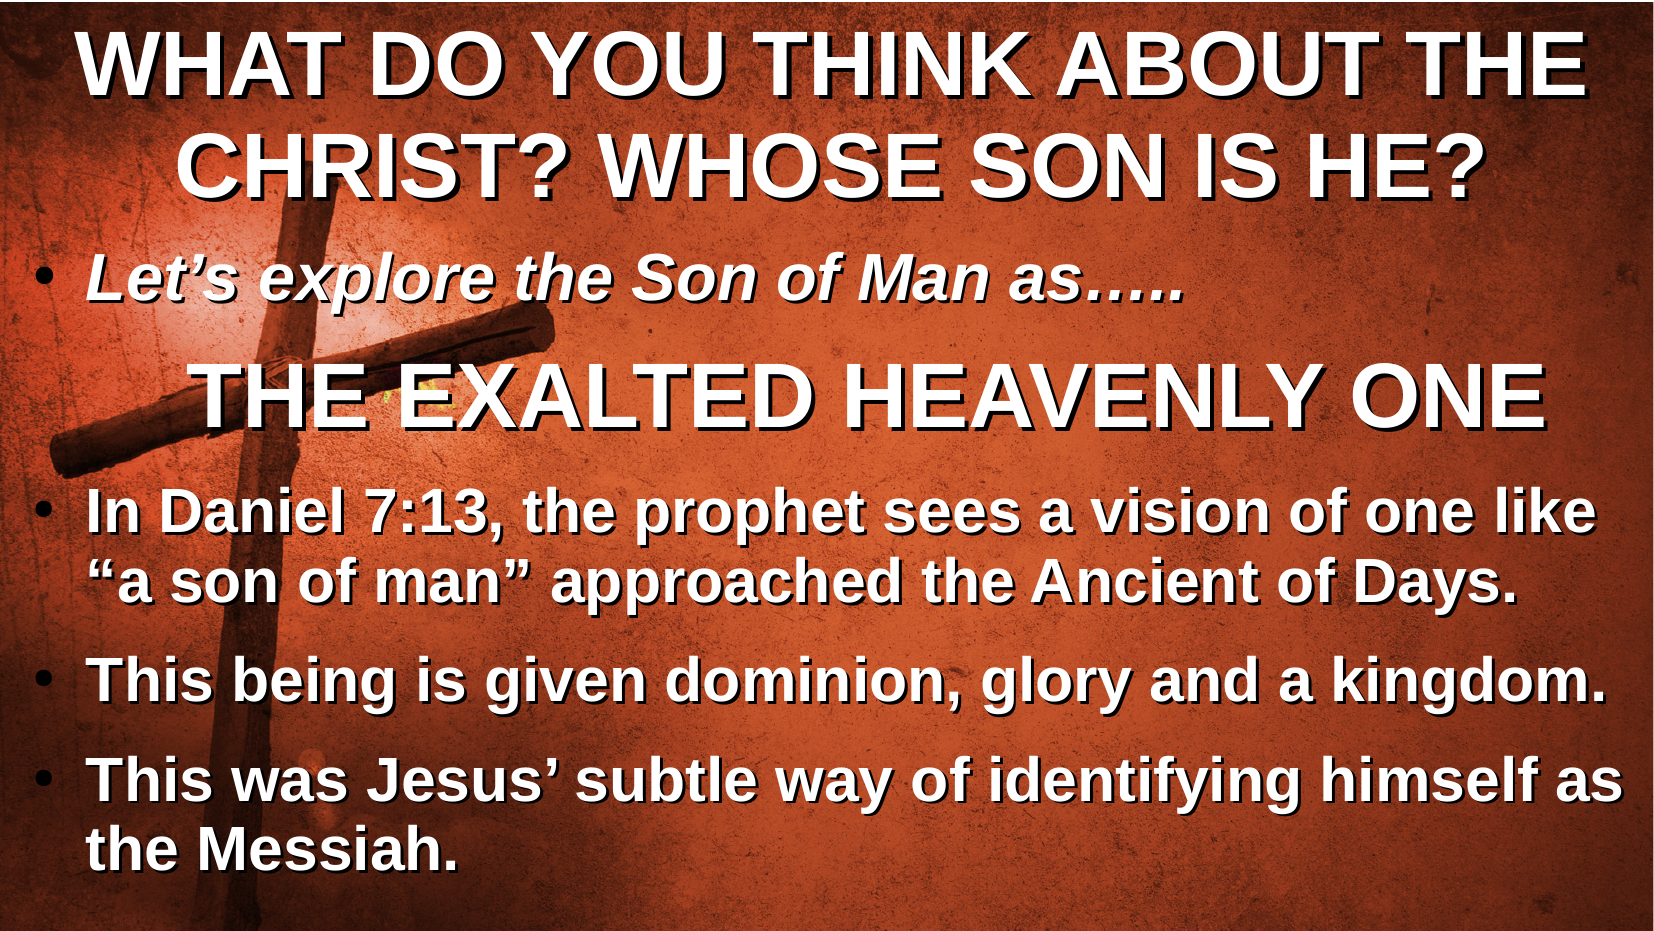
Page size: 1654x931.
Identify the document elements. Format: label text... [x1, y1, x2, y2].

title WHAT DO YOU THINK ABOUT THE CHRIST? WHOSE SON IS HE? [15, 12, 1651, 218]
list Let’s explore the Son of Man as….. THE EXALTED HEAVENLY ONE In Daniel 7:13, the prophet sees a vision of one like “a son of man” approached the Ancient of Days. This being is given dominion, glory and a kingdom. This was Jesus’ subtle way of identifying himself as the Messiah. [15, 240, 1651, 931]
picture [0, 2, 1654, 931]
